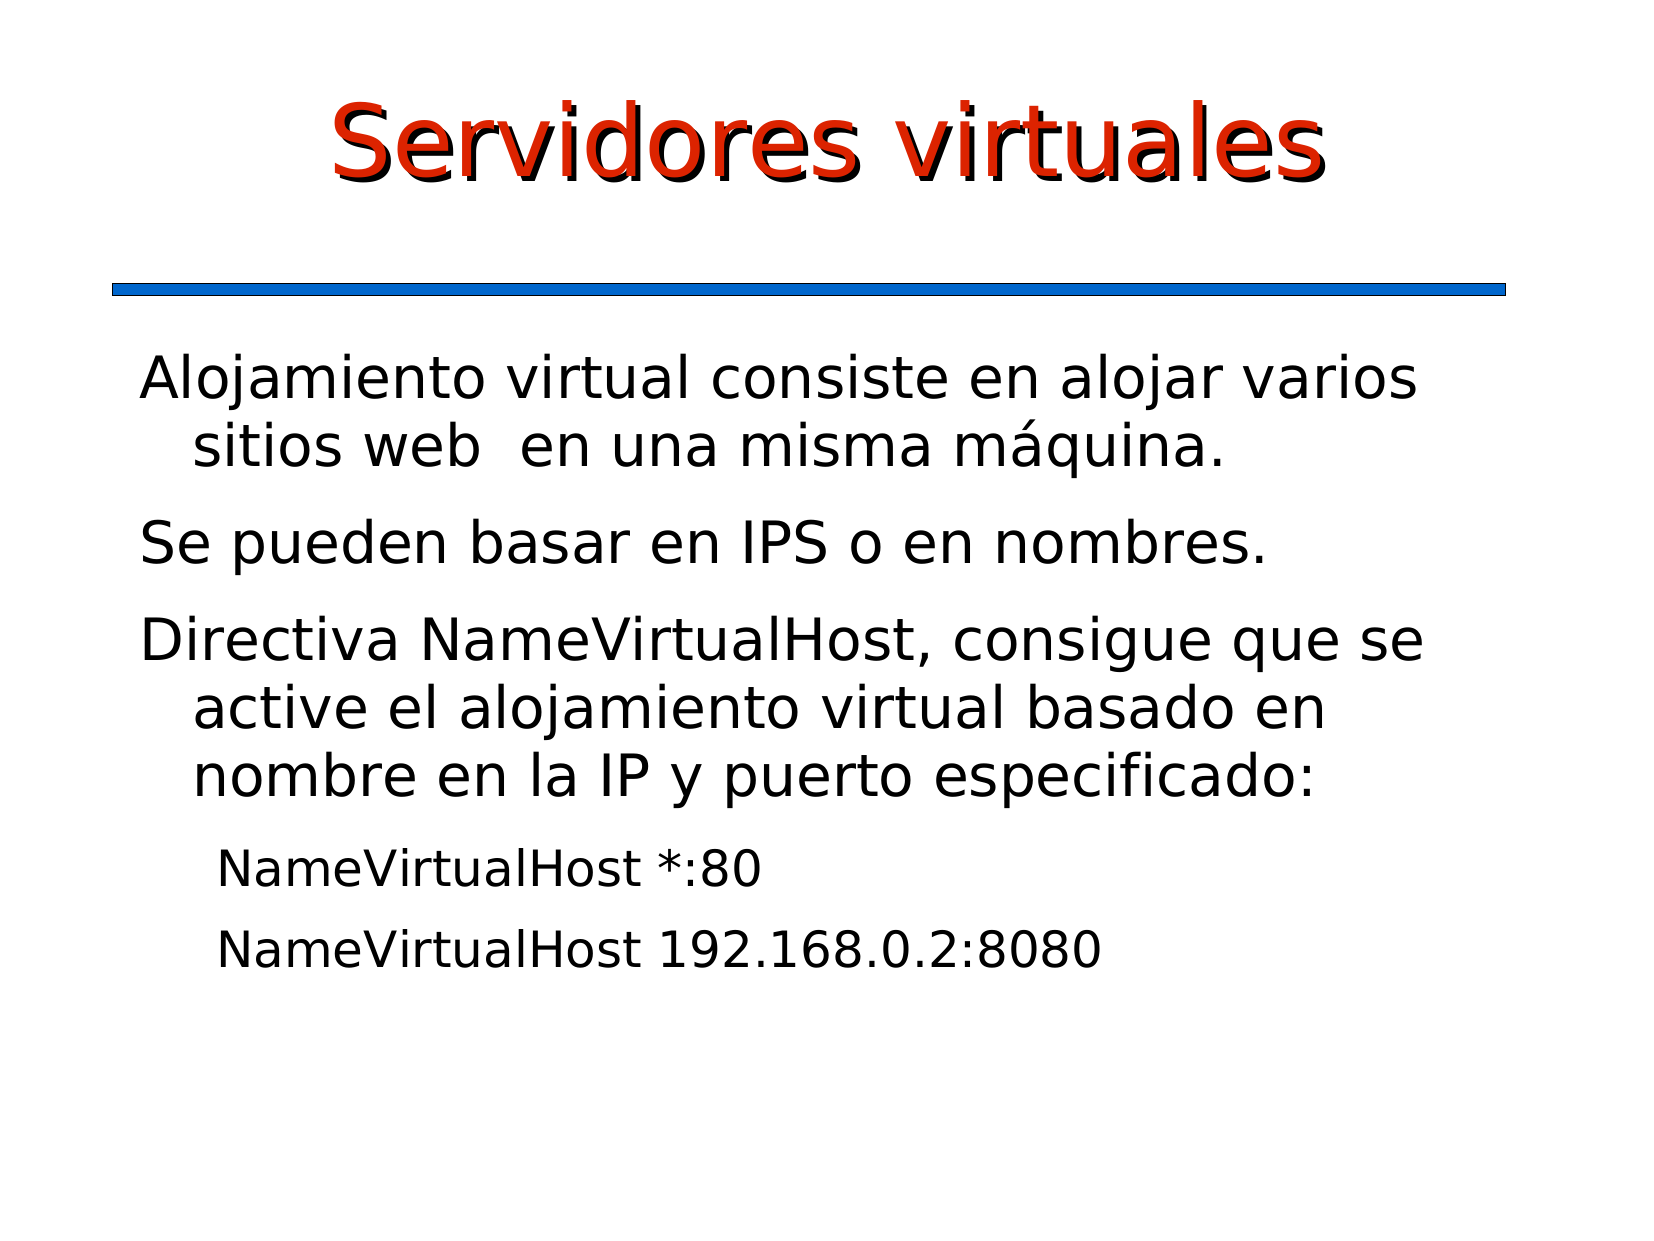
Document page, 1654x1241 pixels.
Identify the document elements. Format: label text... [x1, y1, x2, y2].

list Alojamiento virtual consiste en alojar varios sitios web en una misma máquina. Se pueden basar en IPS o en nombres. Directiva NameVirtualHost, consigue que se active el alojamiento virtual basado en nombre en la IP y puerto especificado: NameVirtualHost *:80 NameVirtualHost 192.168.0.2:8080 [121, 344, 1534, 1127]
title Servidores virtuales [121, 37, 1534, 246]
